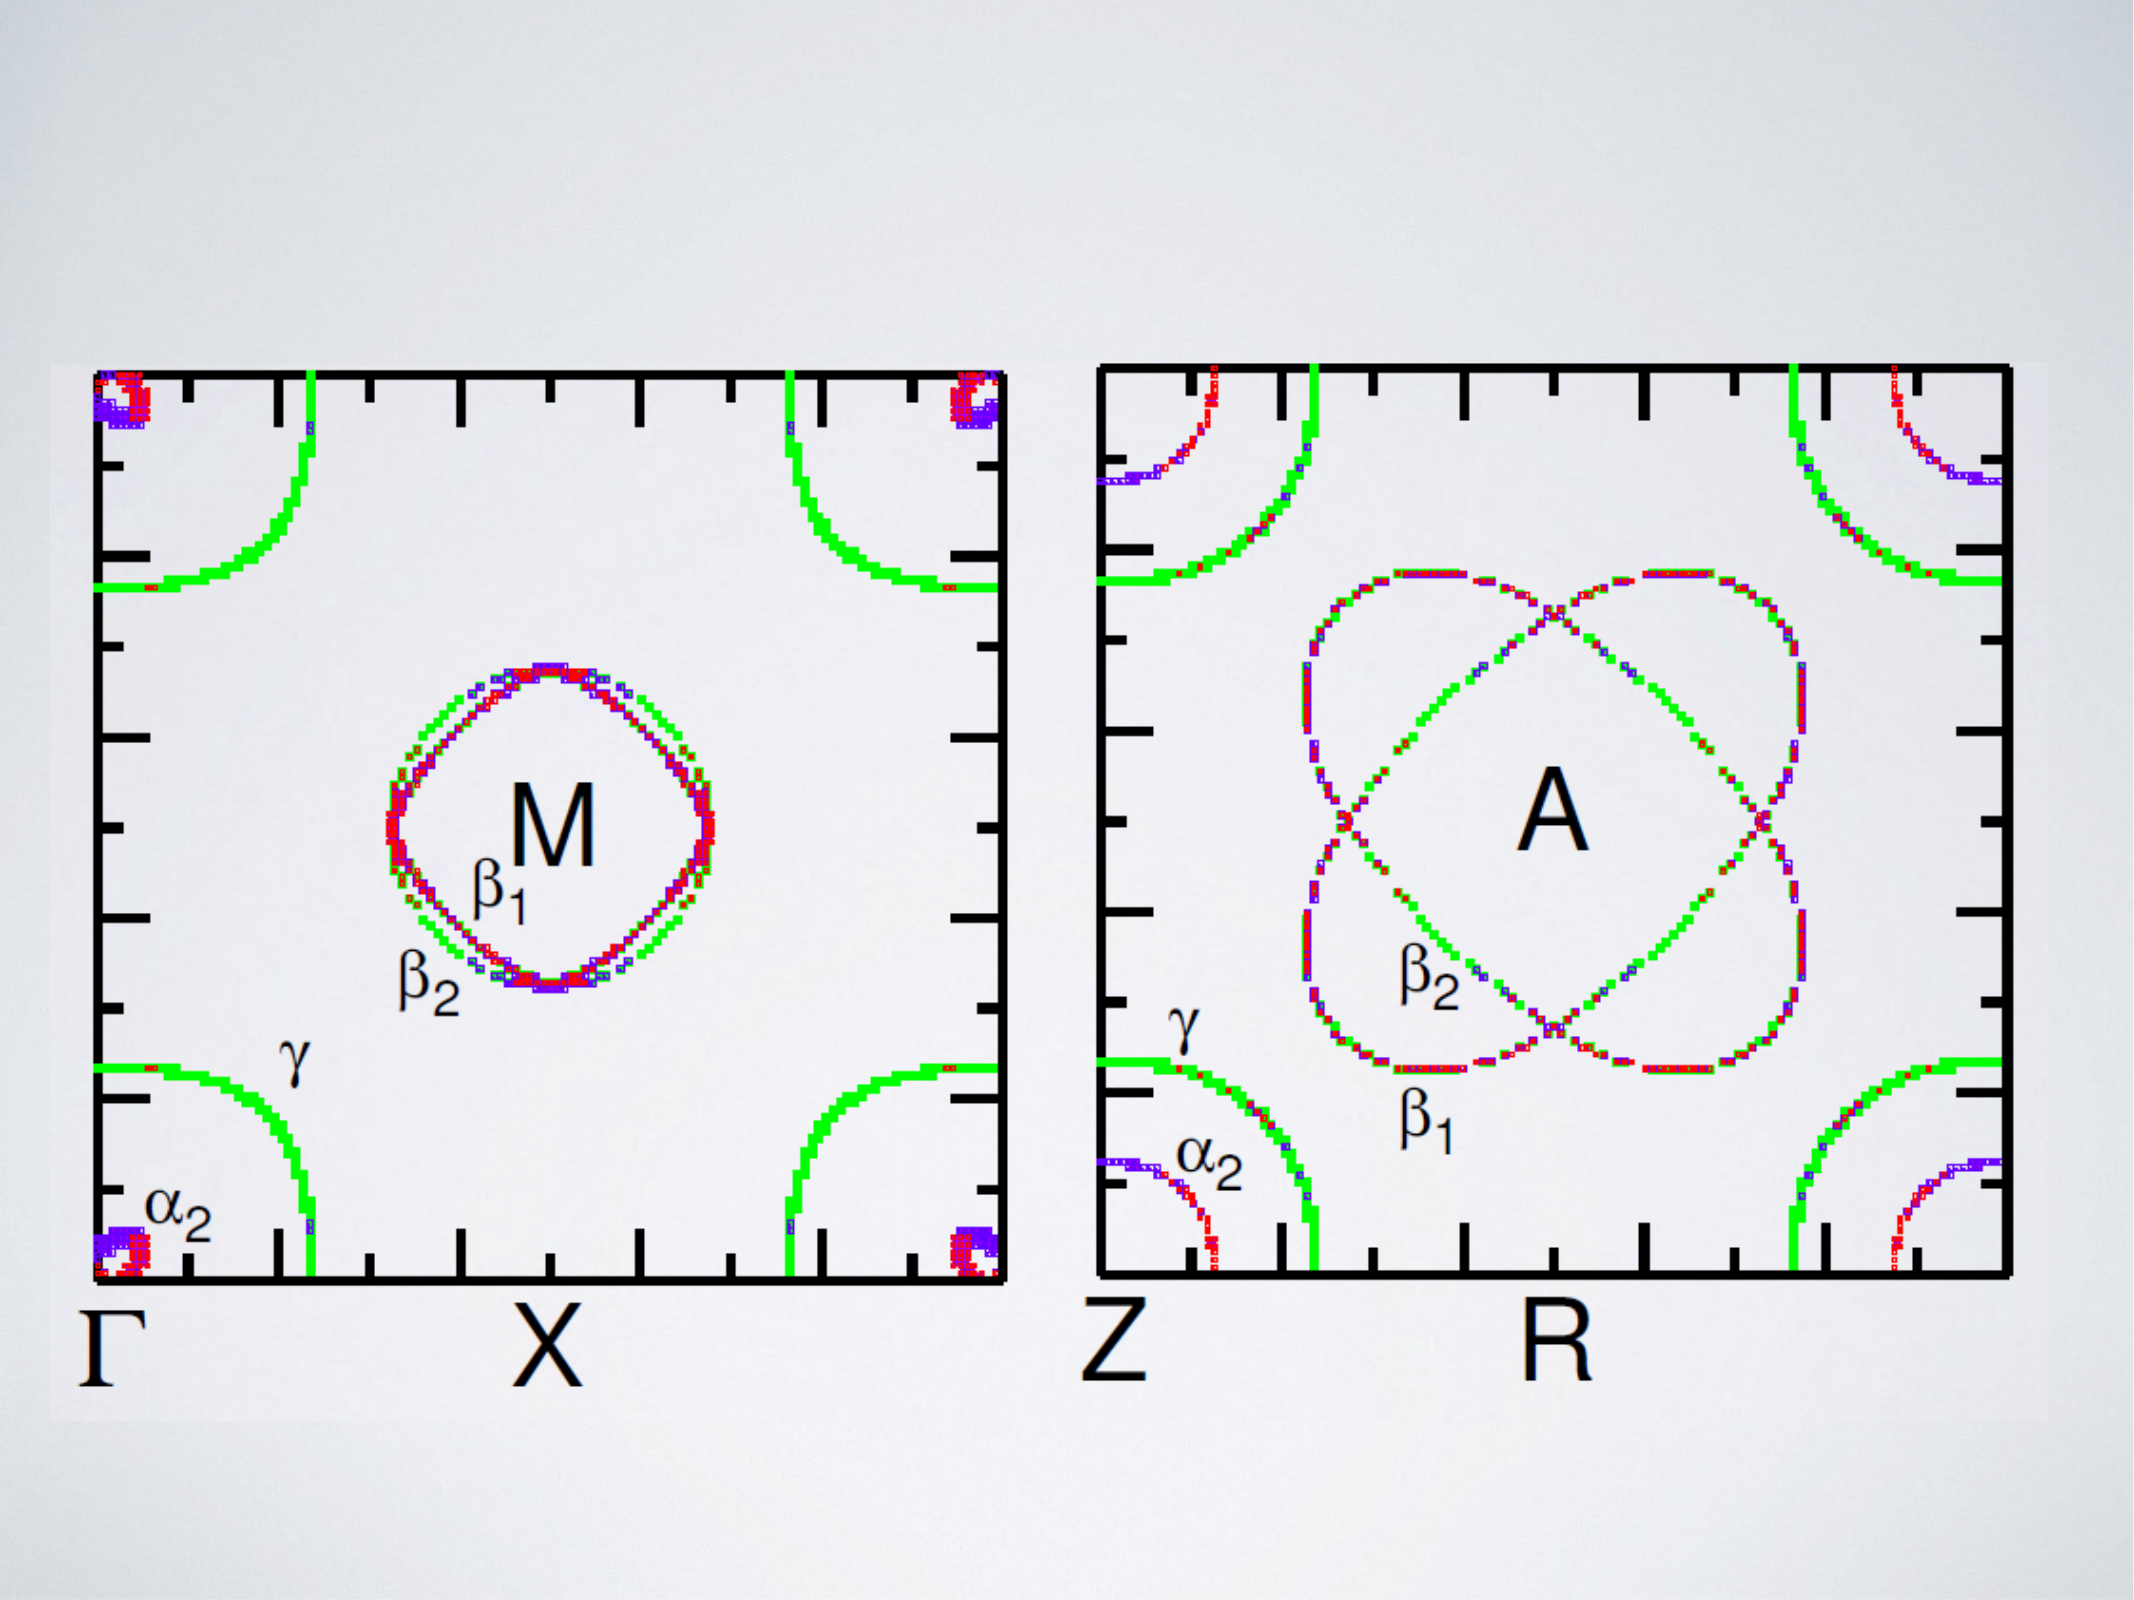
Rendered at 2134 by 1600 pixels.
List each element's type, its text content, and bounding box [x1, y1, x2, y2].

title Fermi Surfaces (LDA+DMFT) [58, 41, 2076, 442]
picture [50, 362, 2048, 1421]
